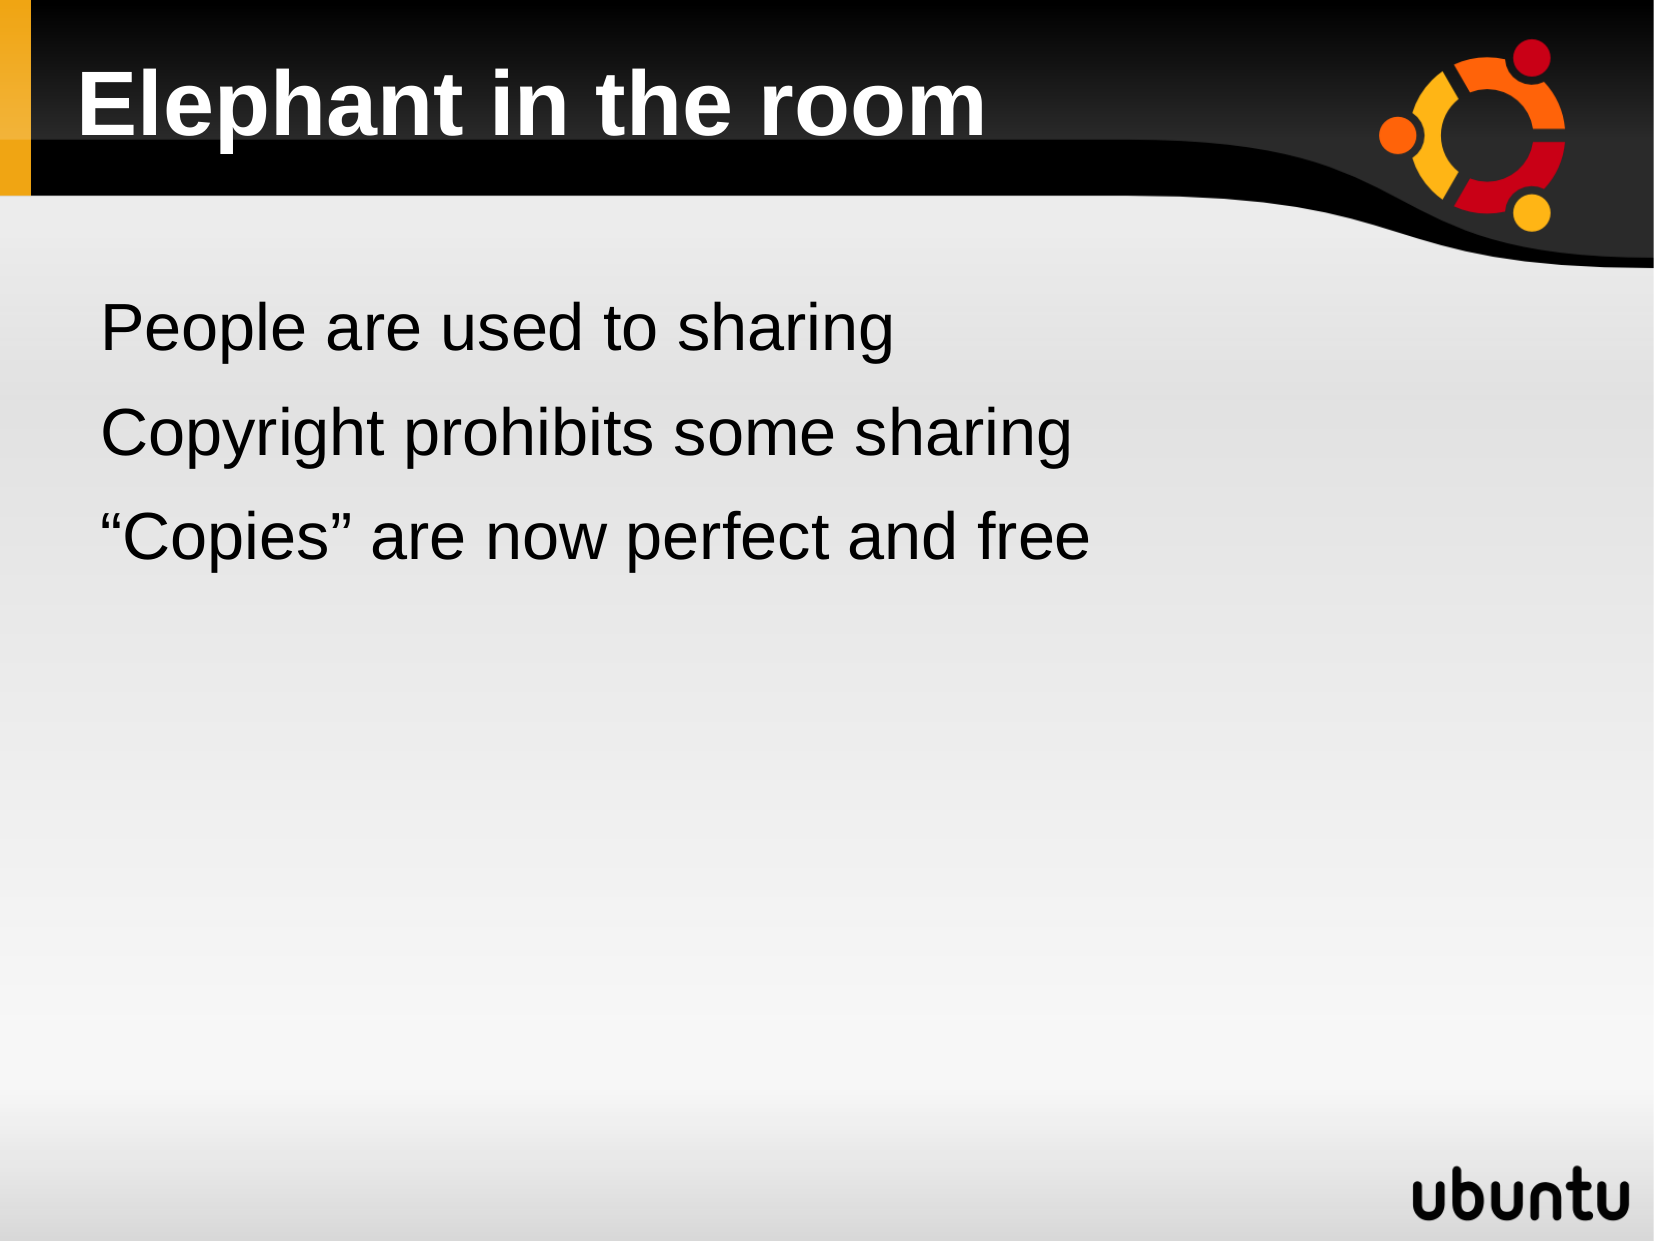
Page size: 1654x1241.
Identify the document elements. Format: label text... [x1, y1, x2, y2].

list People are used to sharing Copyright prohibits some sharing “Copies” are now perfect and free [82, 290, 1571, 1109]
picture [0, 0, 1654, 1241]
title Elephant in the room [76, 0, 1565, 208]
